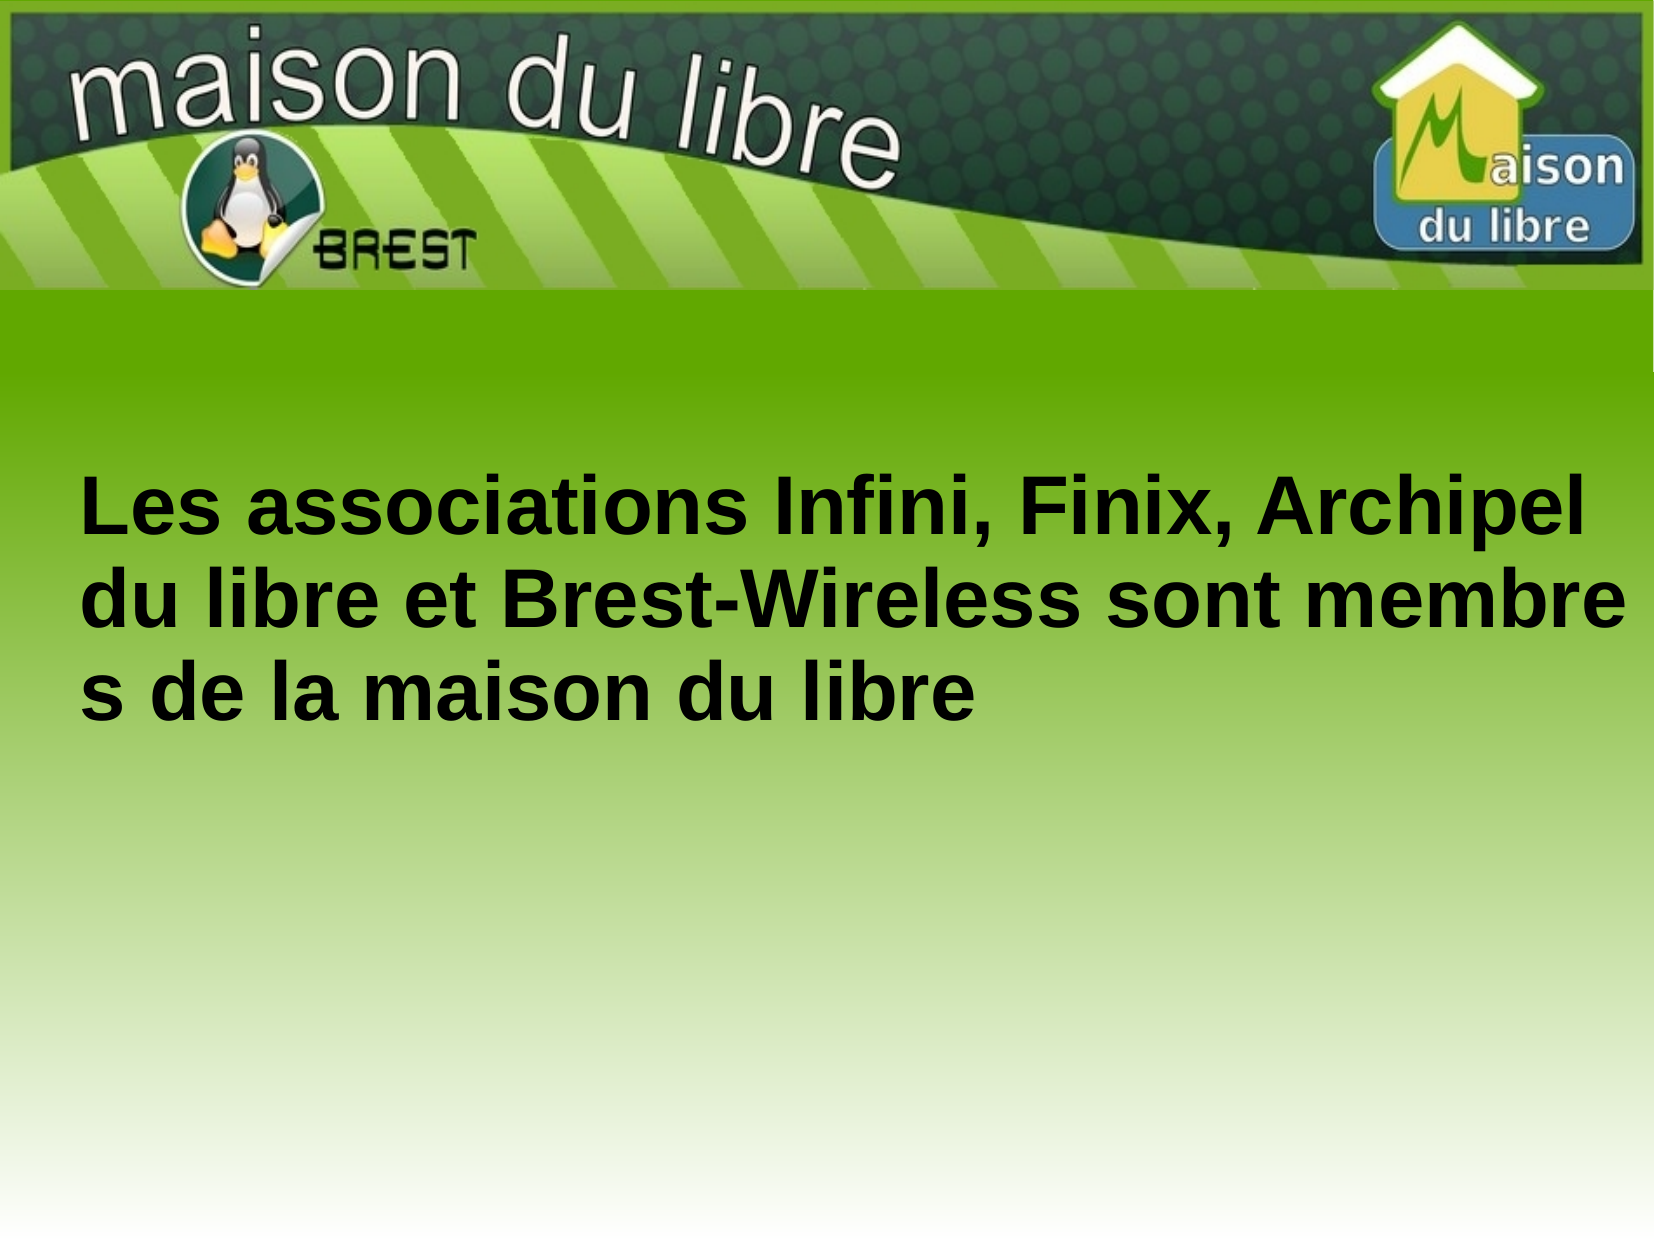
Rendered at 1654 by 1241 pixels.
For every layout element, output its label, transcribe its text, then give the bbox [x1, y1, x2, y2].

picture [0, 1, 1654, 290]
text_box Les associations Infini, Finix, Archipel du libre et Brest-Wireless sont membre s de la maison du libre [64, 451, 1645, 746]
